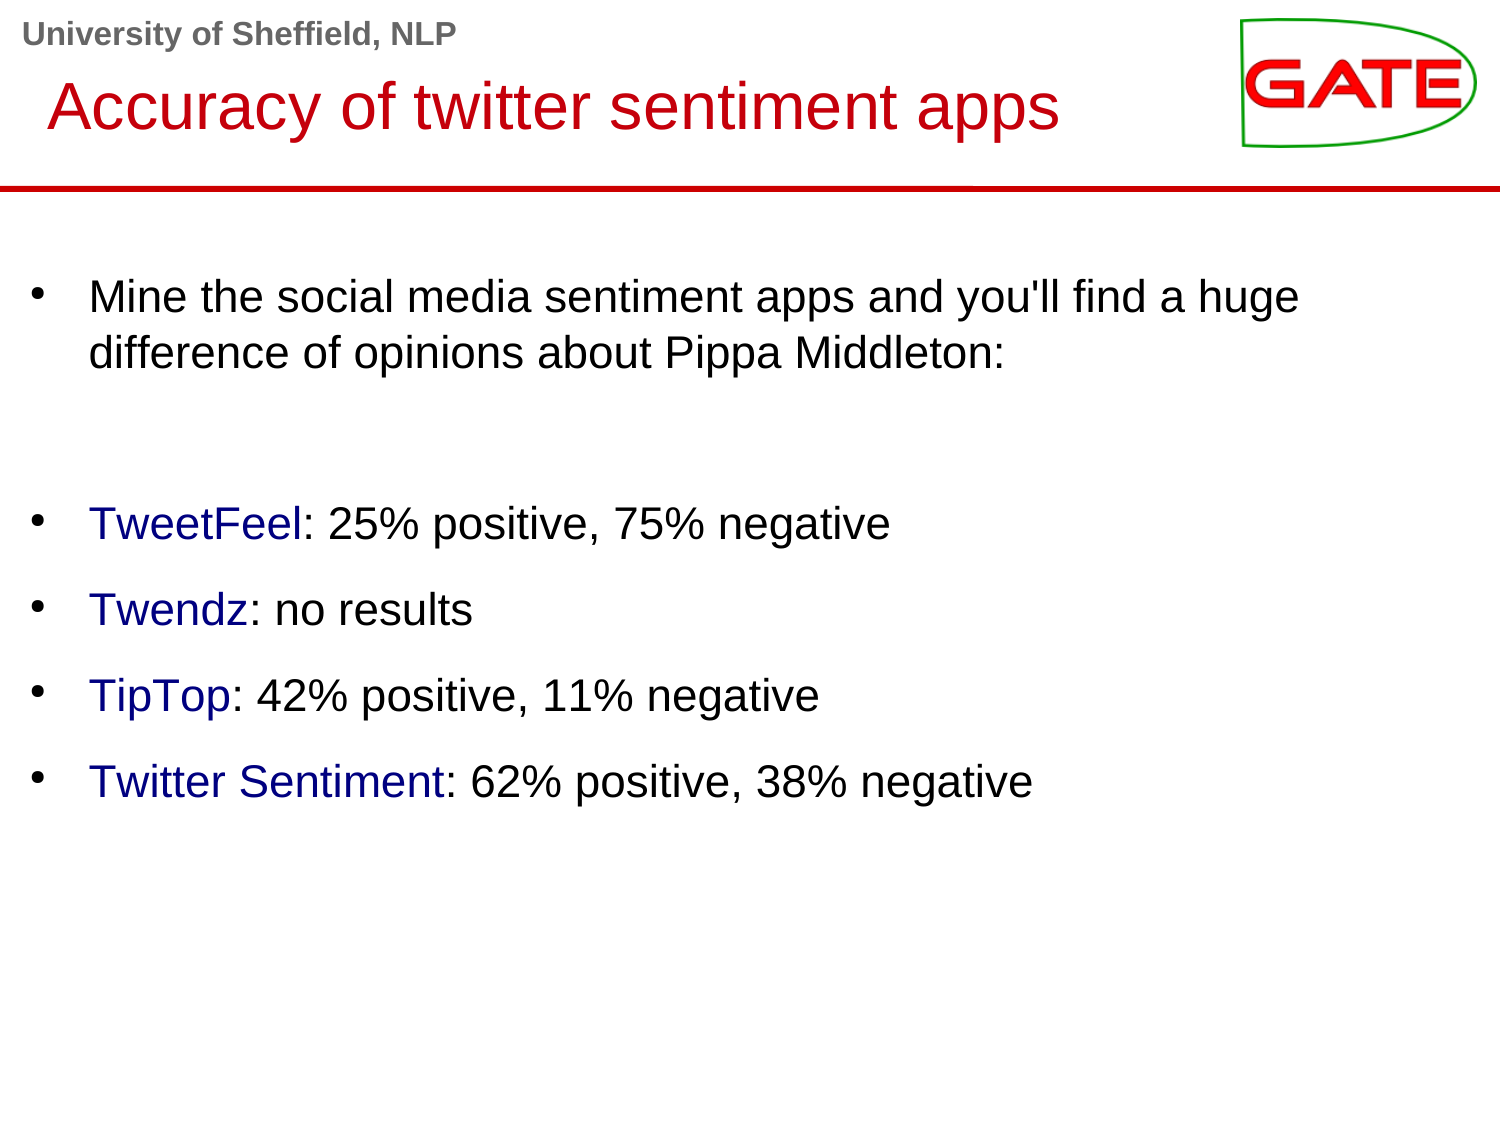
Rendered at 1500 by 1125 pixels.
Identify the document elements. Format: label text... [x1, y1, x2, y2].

picture [1240, 18, 1477, 148]
list Mine the social media sentiment apps and you'll find a huge difference of opinions about Pippa Middleton: TweetFeel: 25% positive, 75% negative Twendz: no results TipTop: 42% positive, 11% negative Twitter Sentiment: 62% positive, 38% negative [29, 265, 1477, 1024]
title Accuracy of twitter sentiment apps [47, 47, 1267, 168]
